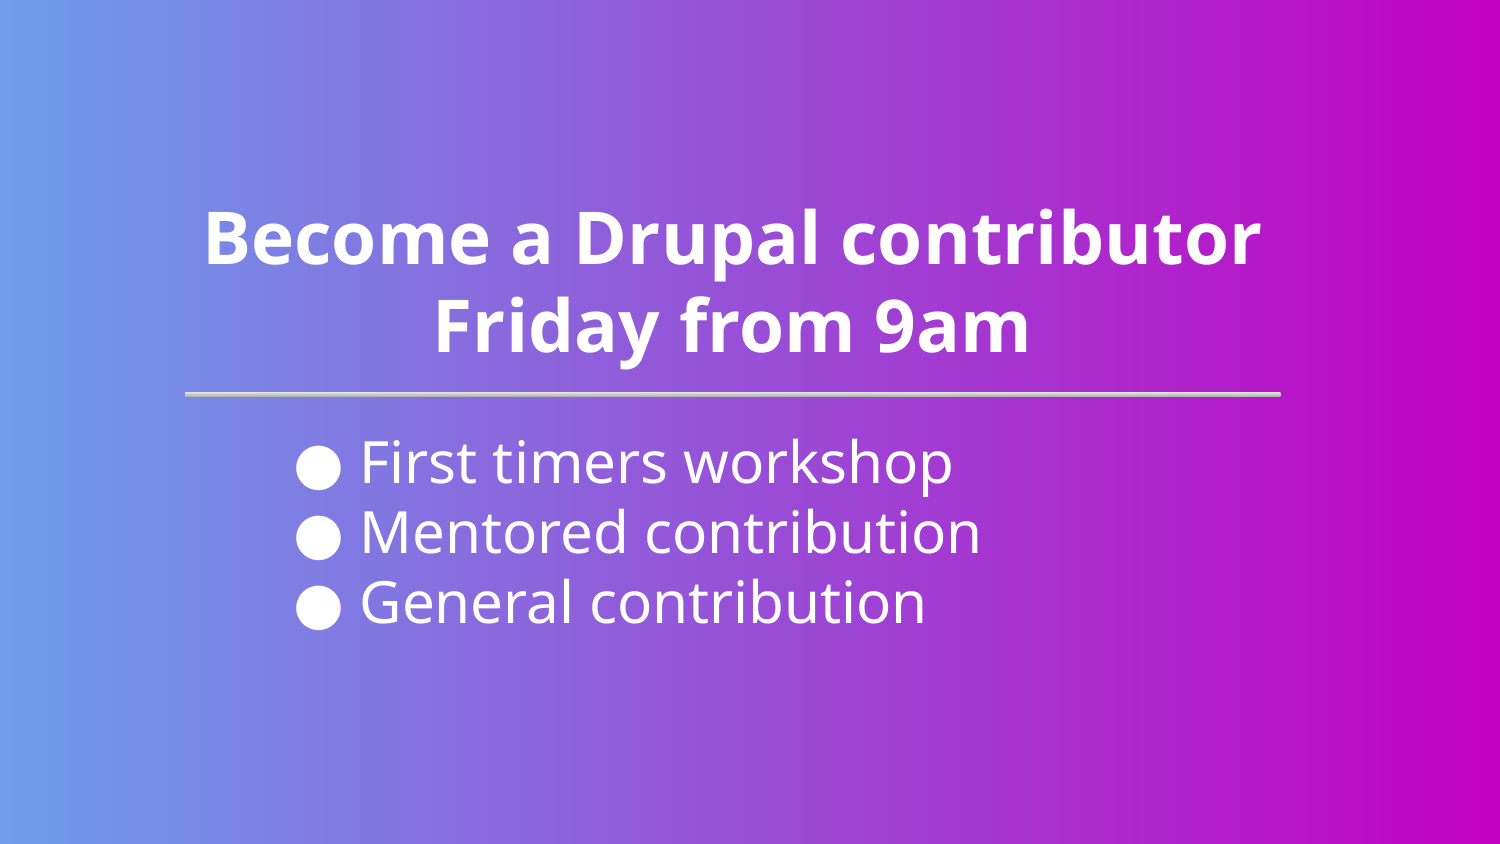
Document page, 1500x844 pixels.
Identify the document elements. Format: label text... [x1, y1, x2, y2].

text_box Become a Drupal contributor Friday from 9am [121, 176, 1344, 411]
text_box [0, 0, 1500, 844]
text_box First timers workshop Mentored contribution General contribution [269, 410, 1196, 709]
